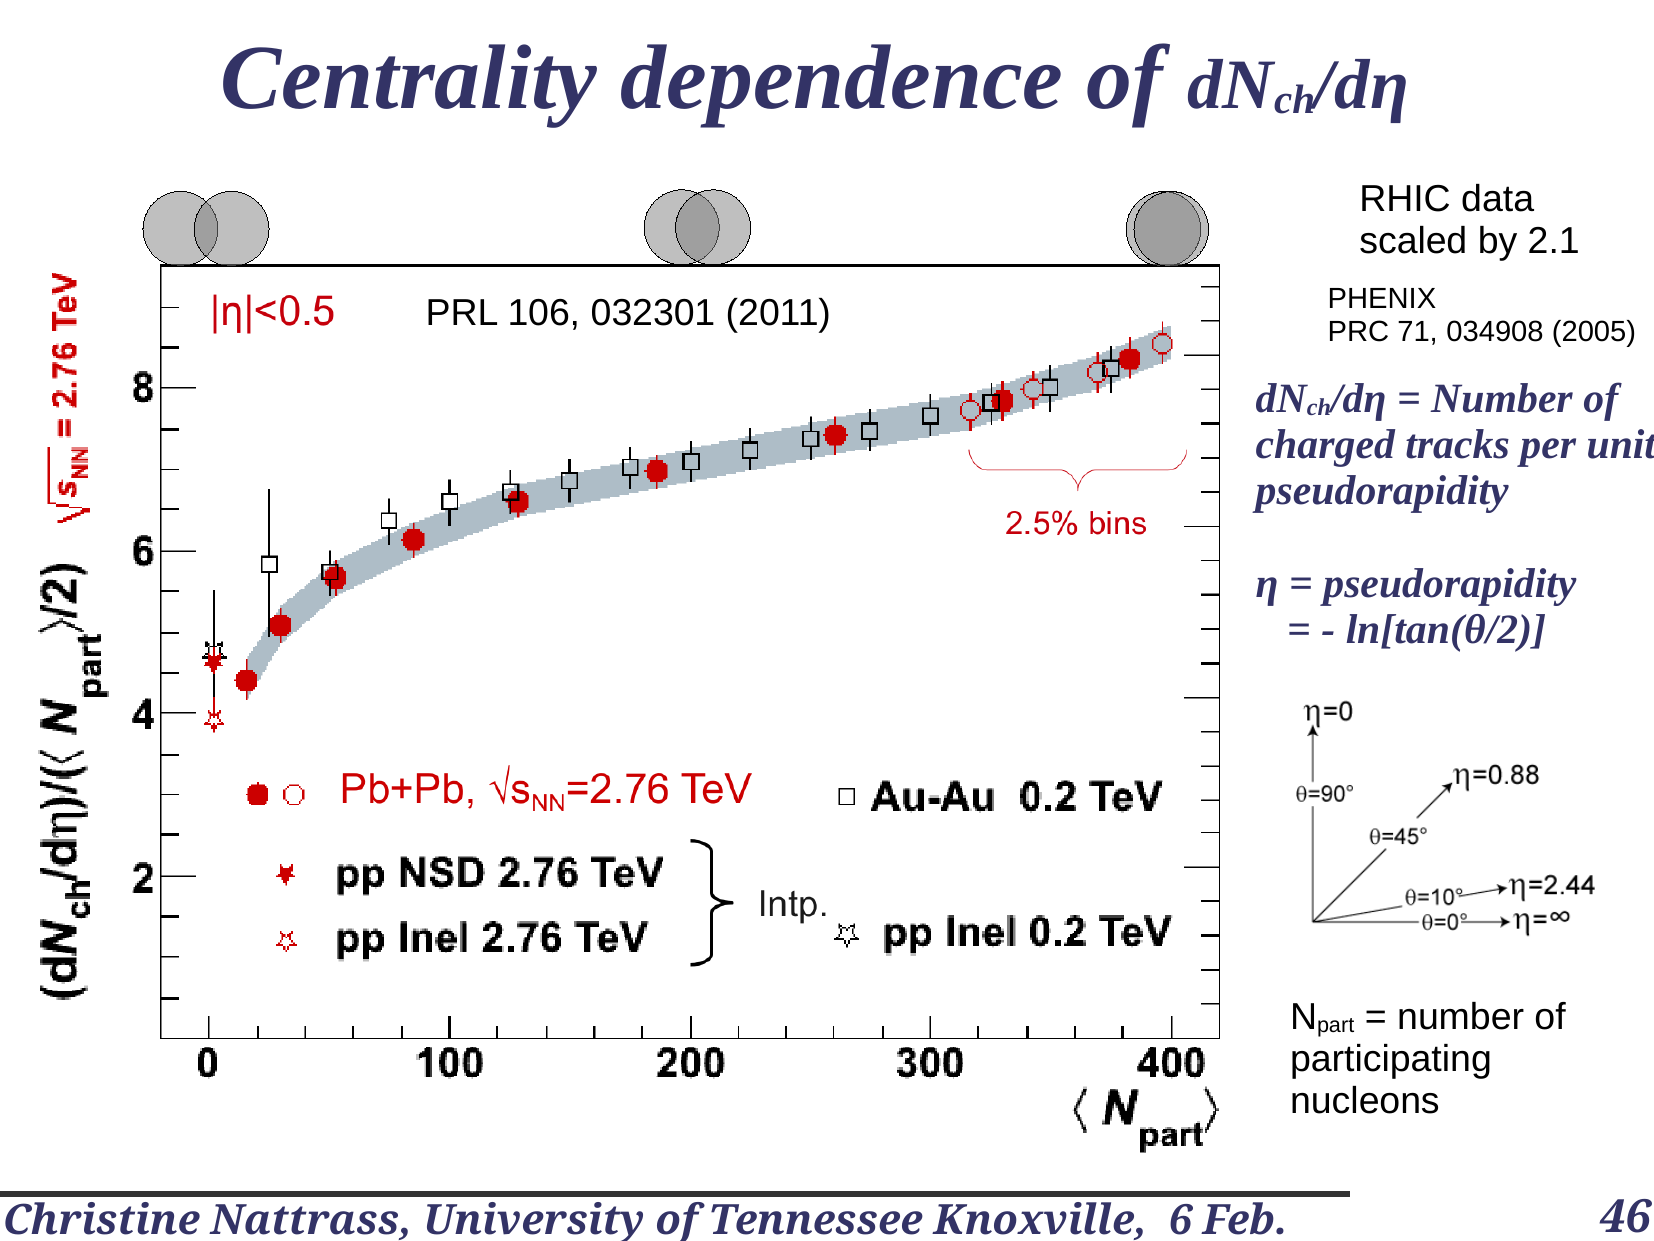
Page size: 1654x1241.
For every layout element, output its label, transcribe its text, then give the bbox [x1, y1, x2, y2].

text_box [644, 189, 751, 265]
text_box RHIC data scaled by 2.1 [1344, 170, 1608, 269]
text_box [142, 191, 270, 267]
text_box Npart = number of participating nucleons [1275, 988, 1625, 1142]
text_box [1126, 191, 1209, 267]
text_box dNch/dη = Number of charged tracks per unit pseudorapidity η = pseudorapidity = - ln[tan(θ/2)] [1255, 368, 1654, 660]
title Centrality dependence of dNch/dη [70, 15, 1560, 139]
picture [38, 264, 1220, 1153]
text_box PRL 106, 032301 (2011) [410, 284, 899, 342]
text_box PHENIX PRC 71, 034908 (2005) [1312, 274, 1654, 355]
picture [1295, 696, 1596, 942]
